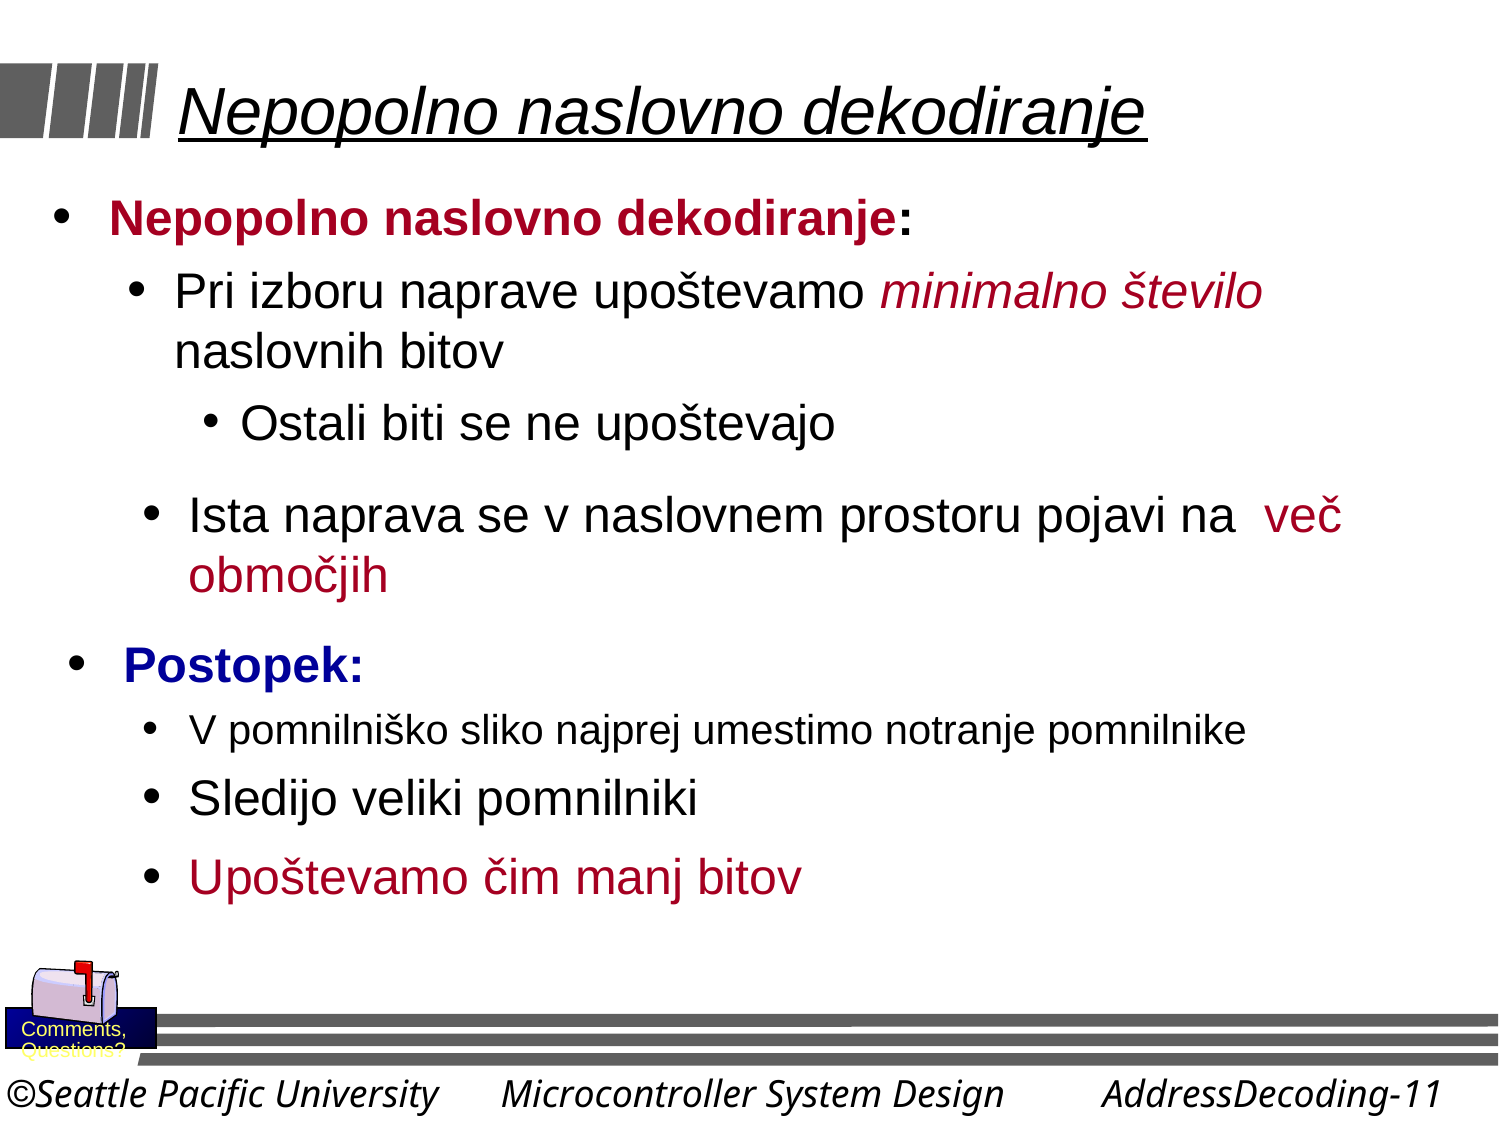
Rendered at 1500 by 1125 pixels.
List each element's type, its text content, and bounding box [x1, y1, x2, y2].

text_box Upoštevamo čim manj bitov [52, 837, 1400, 1013]
title Nepopolno naslovno dekodiranje [162, 60, 1498, 156]
list Nepopolno naslovno dekodiranje: Pri izboru naprave upoštevamo minimalno število naslovnih bitov Ostali biti se ne upoštevajo [37, 178, 1386, 538]
text_box Ista naprava se v naslovnem prostoru pojavi na več območjih [52, 474, 1400, 624]
text_box Postopek: V pomnilniško sliko najprej umestimo notranje pomnilnike Sledijo veliki pomnilniki [52, 624, 1400, 837]
